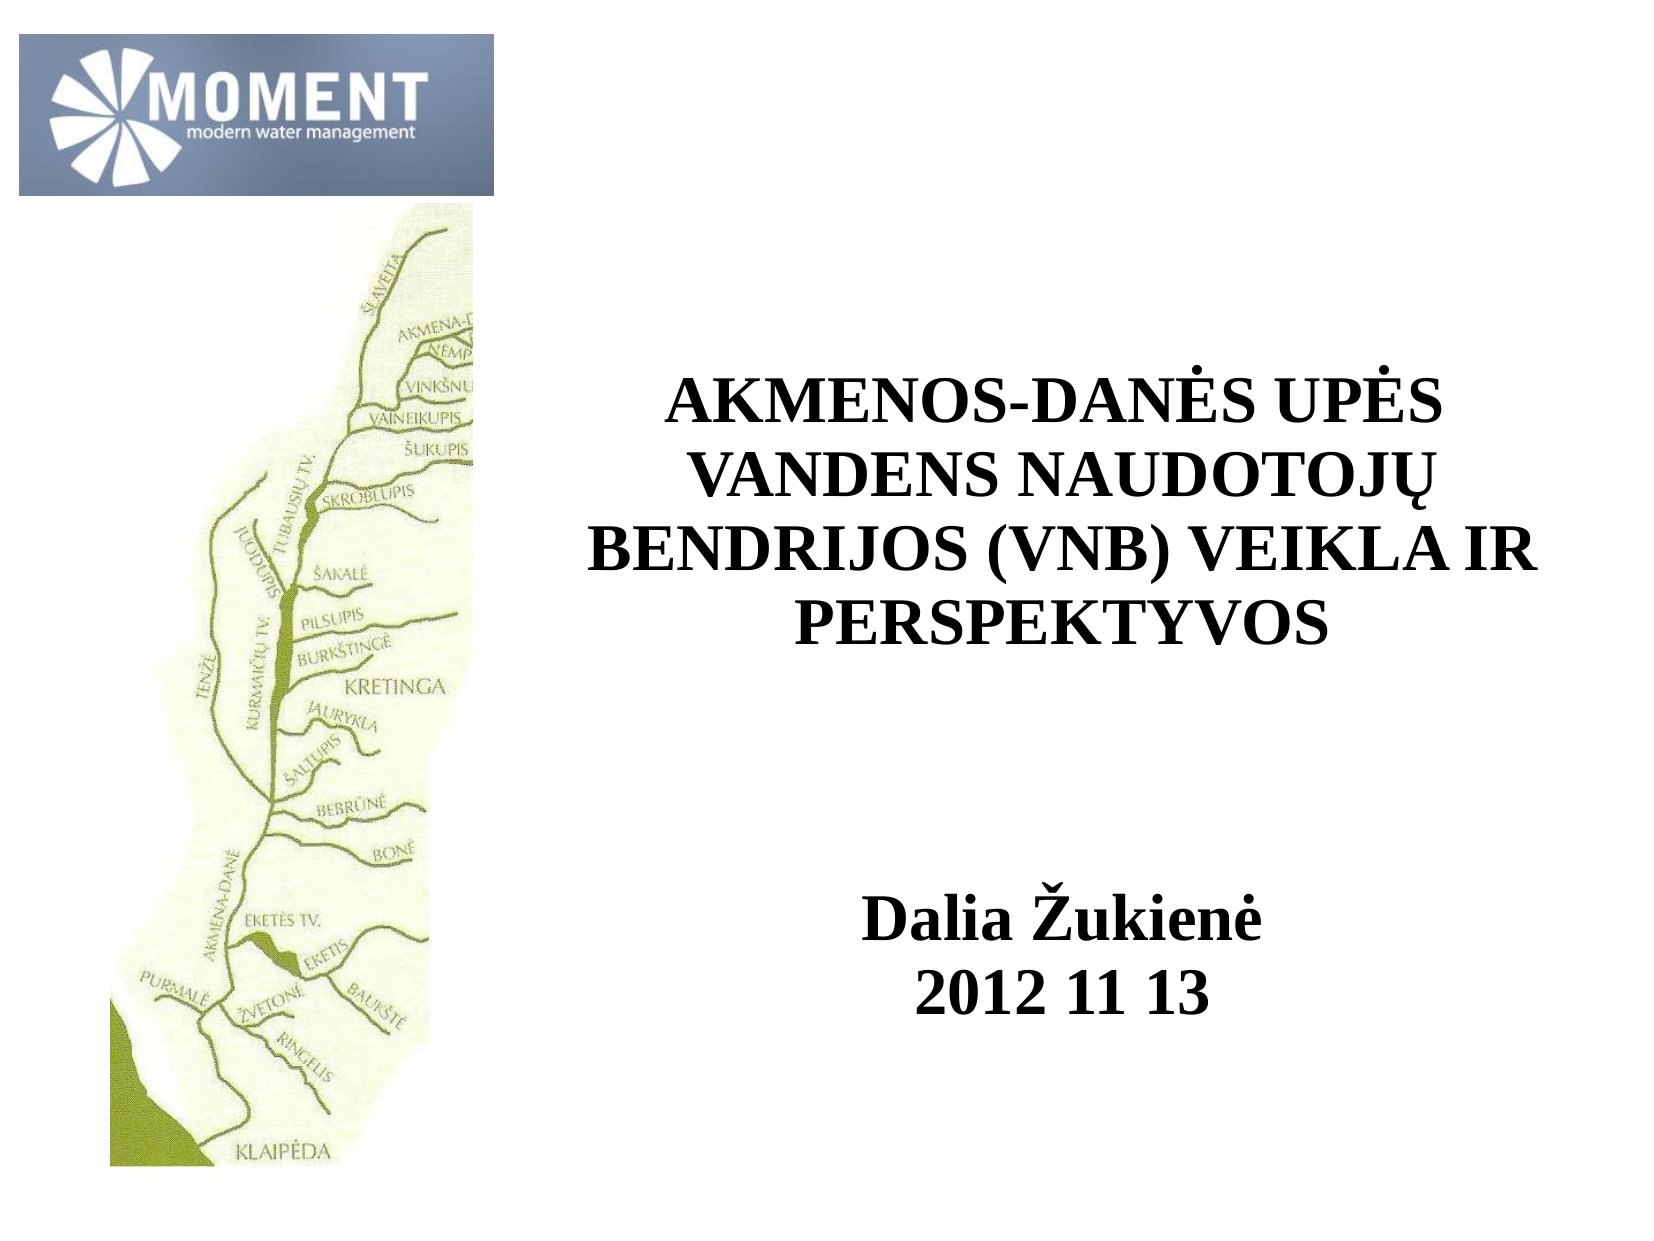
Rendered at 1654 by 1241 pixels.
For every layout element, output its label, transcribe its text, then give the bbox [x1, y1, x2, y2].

picture [110, 203, 473, 1179]
picture [19, 34, 494, 196]
text_box AKMENOS-DANĖS UPĖS VANDENS NAUDOTOJŲ BENDRIJOS (VNB) VEIKLA IR PERSPEKTYVOS Dalia Žukienė 2012 11 13 [501, 59, 1625, 1063]
